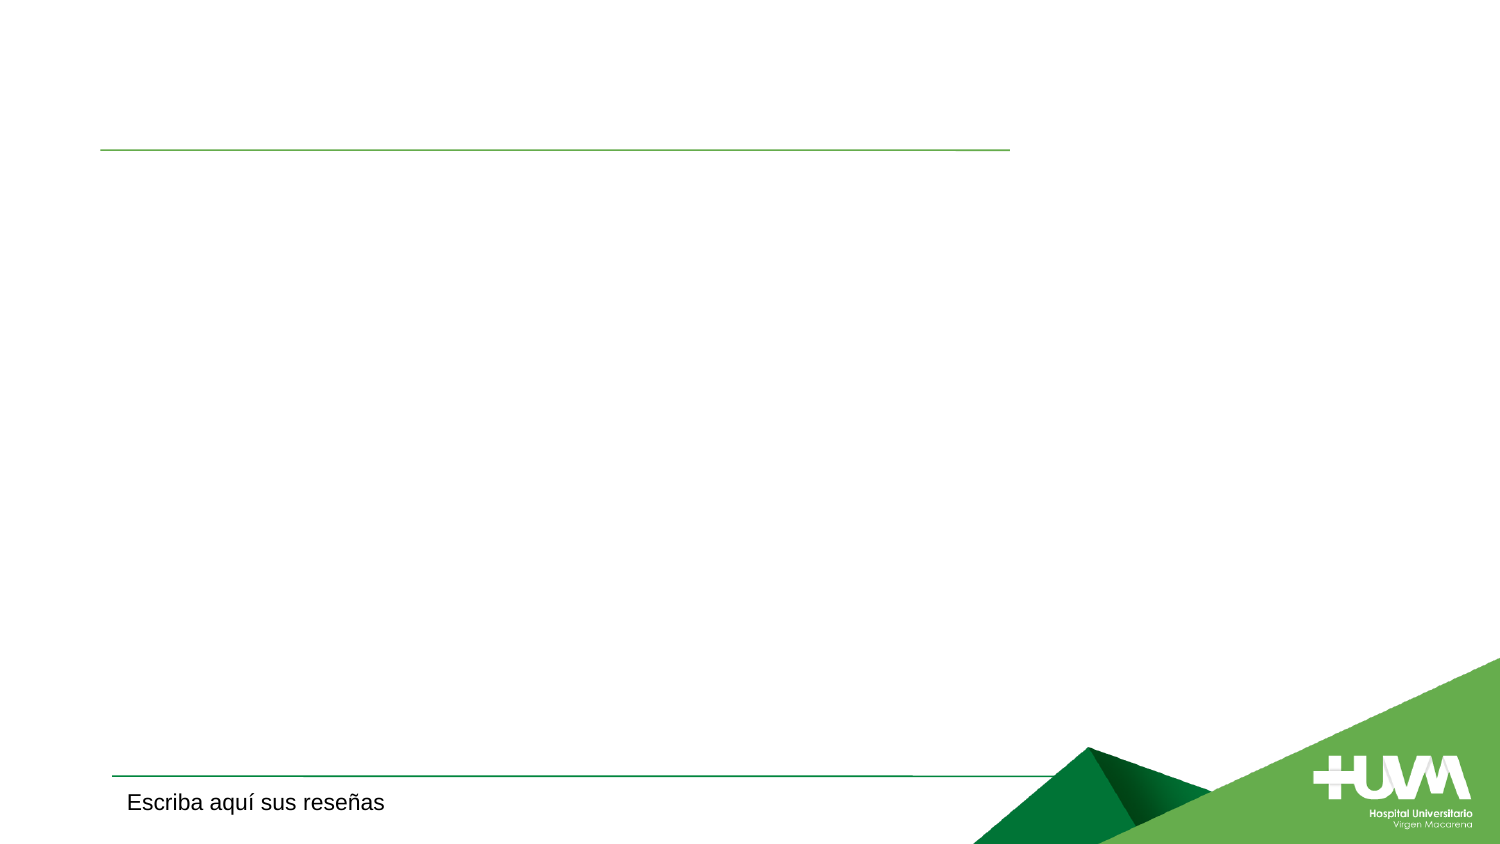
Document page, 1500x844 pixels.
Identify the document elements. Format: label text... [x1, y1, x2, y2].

picture [945, 640, 1500, 844]
text_box Escriba aquí sus reseñas [112, 780, 880, 823]
